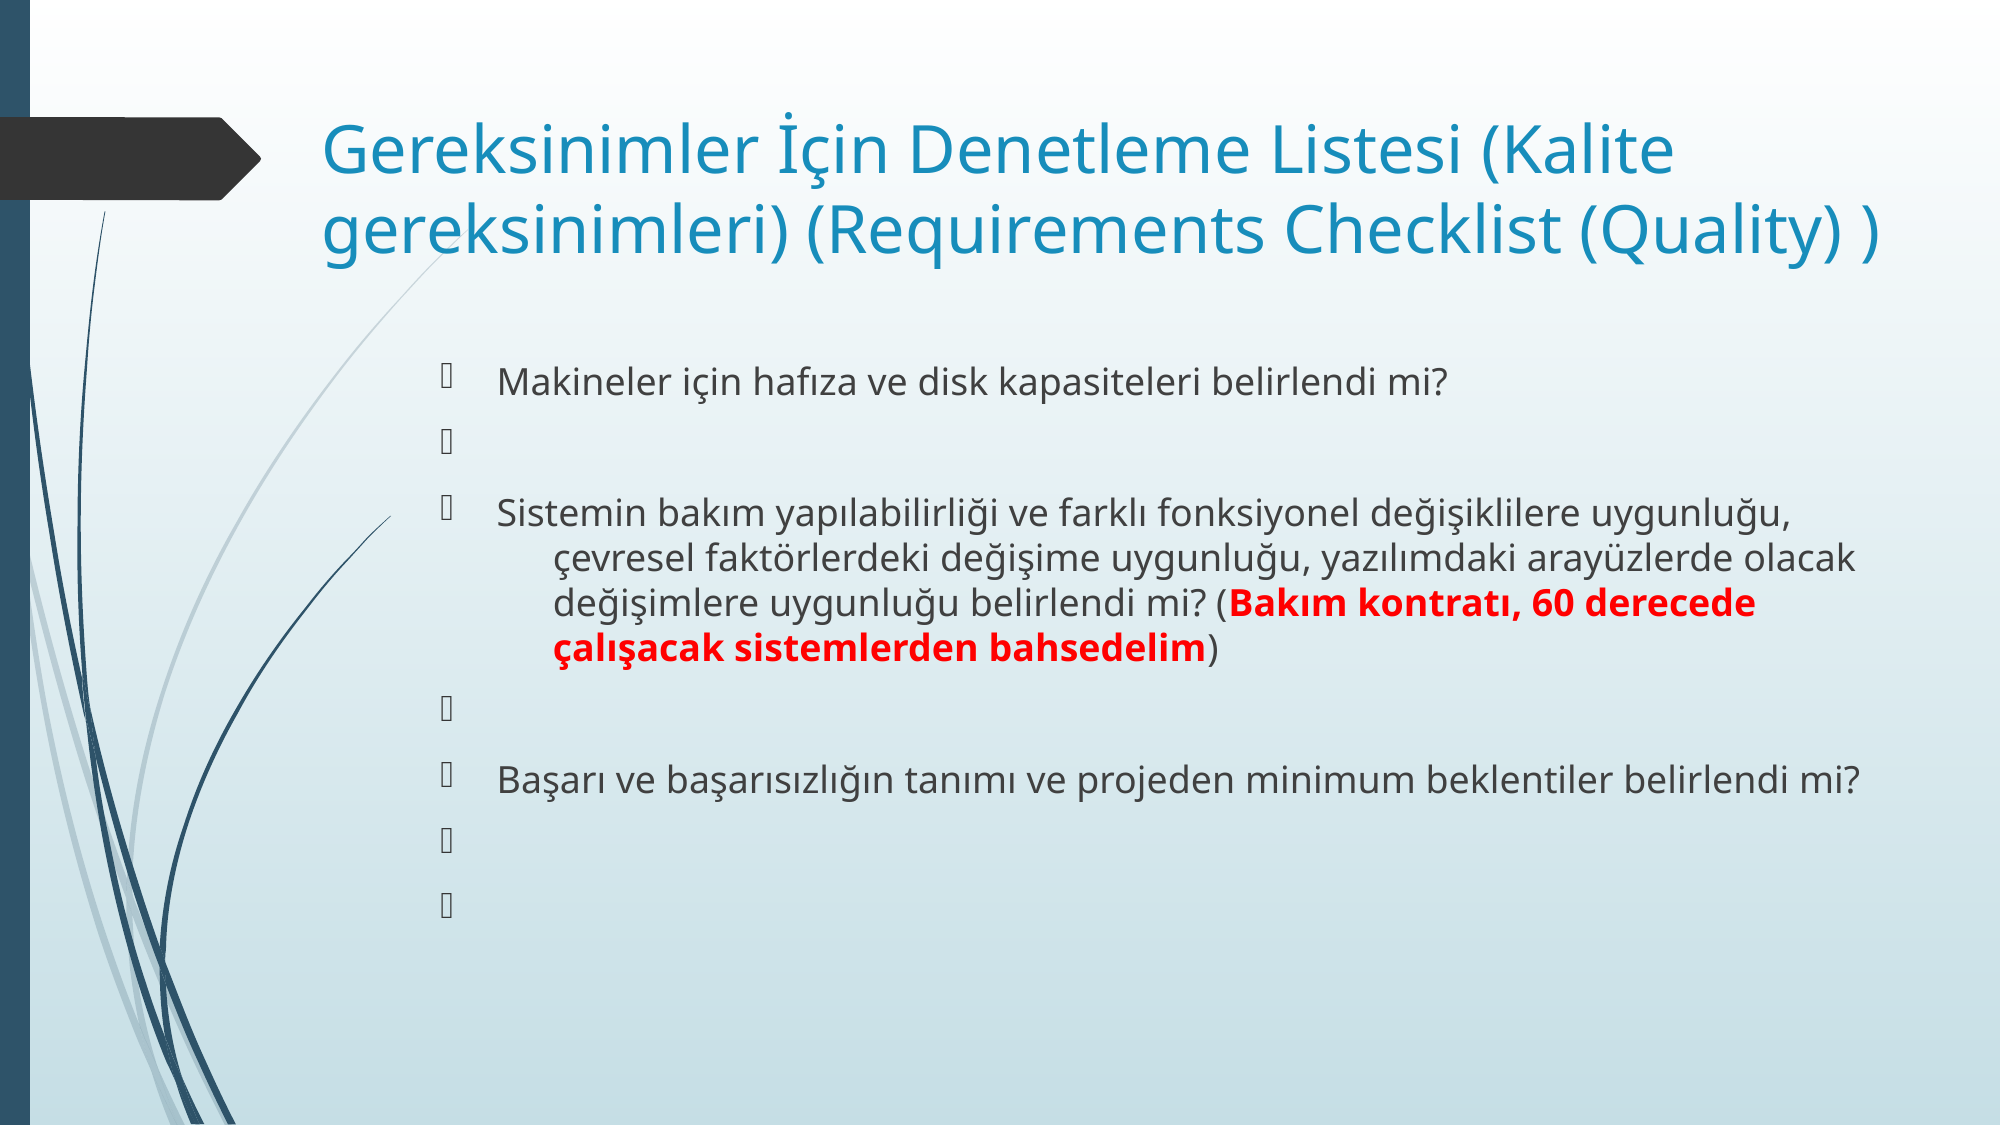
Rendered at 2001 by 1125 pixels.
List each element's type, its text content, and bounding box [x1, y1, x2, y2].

title Gereksinimler İçin Denetleme Listesi (Kalite gereksinimleri) (Requirements Checklist (Quality) ) [306, 99, 2000, 310]
list Makineler için hafıza ve disk kapasiteleri belirlendi mi? Sistemin bakım yapılabilirliği ve farklı fonksiyonel değişiklilere uygunluğu, çevresel faktörlerdeki değişime uygunluğu, yazılımdaki arayüzlerde olacak değişimlere uygunluğu belirlendi mi? (Bakım kontratı, 60 derecede çalışacak sistemlerden bahsedelim) Başarı ve başarısızlığın tanımı ve projeden minimum beklentiler belirlendi mi? [425, 350, 1888, 1068]
